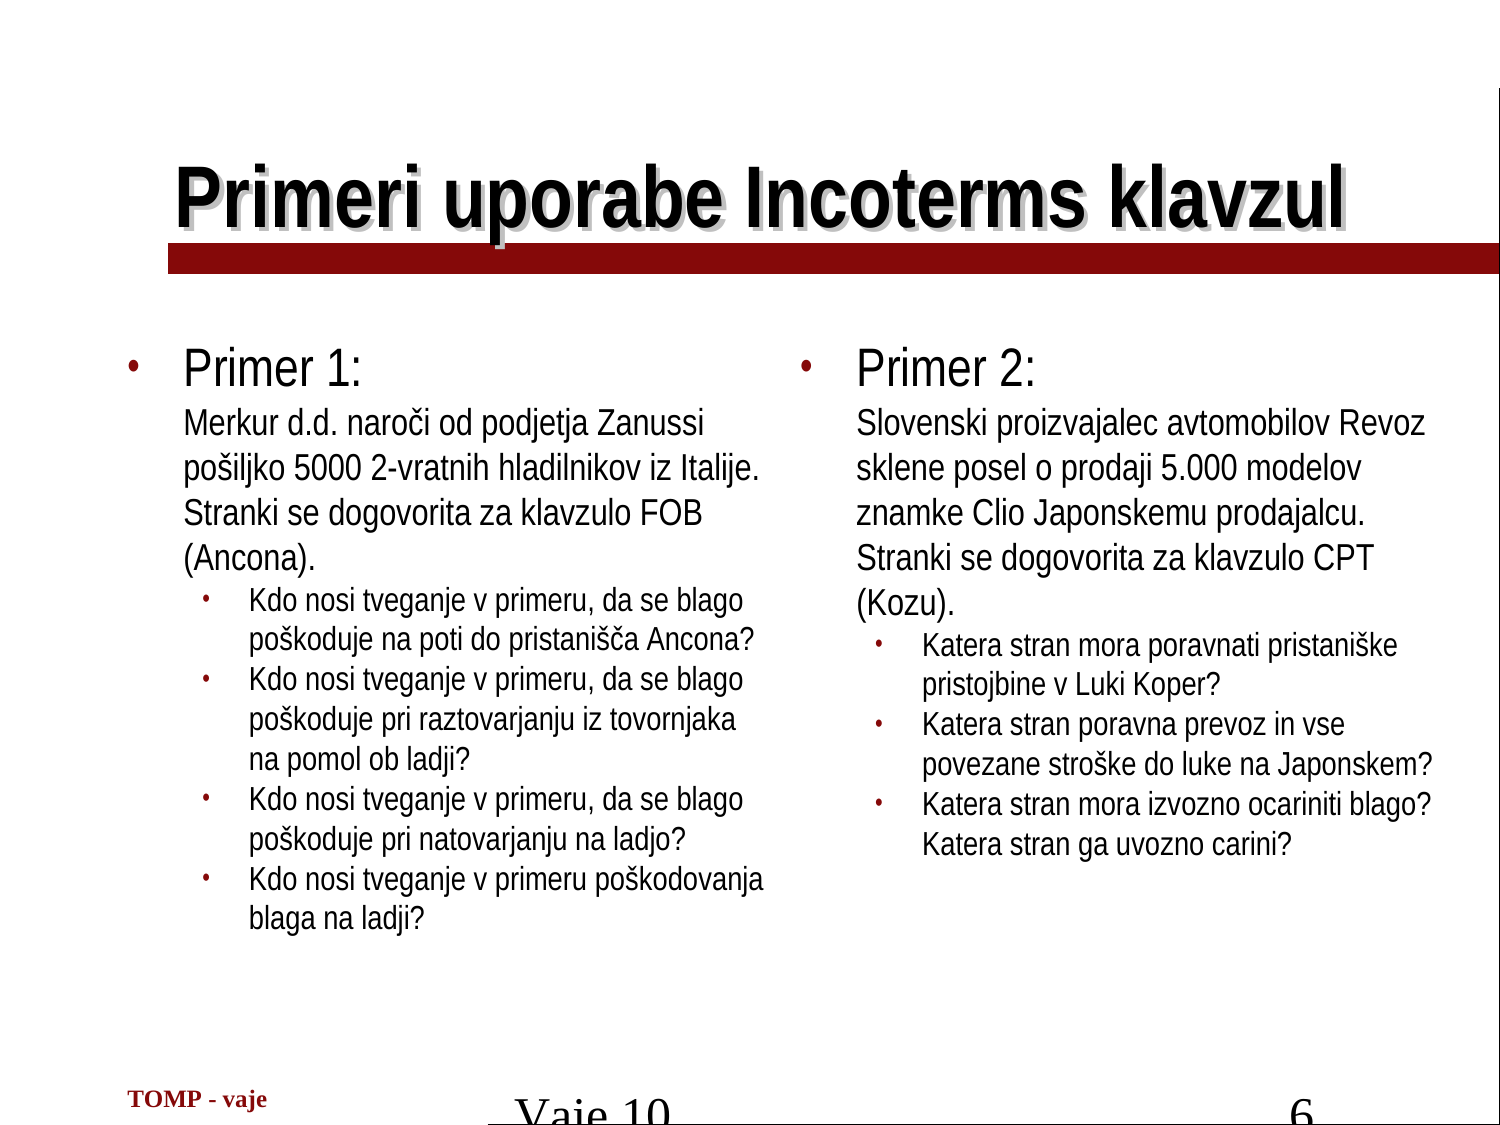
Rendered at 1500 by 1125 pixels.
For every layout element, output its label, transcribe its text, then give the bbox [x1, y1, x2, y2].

text_box Primer 2: Slovenski proizvajalec avtomobilov Revoz sklene posel o prodaji 5.000 modelov znamke Clio Japonskemu prodajalcu. Stranki se dogovorita za klavzulo CPT (Kozu). Katera stran mora poravnati pristaniške pristojbine v Luki Koper? Katera stran poravna prevoz in vse povezane stroške do luke na Japonskem? Katera stran mora izvozno ocariniti blago? Katera stran ga uvozno carini? [785, 324, 1459, 1000]
list Primer 1: Merkur d.d. naroči od podjetja Zanussi pošiljko 5000 2-vratnih hladilnikov iz Italije. Stranki se dogovorita za klavzulo FOB (Ancona). Kdo nosi tveganje v primeru, da se blago poškoduje na poti do pristanišča Ancona? Kdo nosi tveganje v primeru, da se blago poškoduje pri raztovarjanju iz tovornjaka na pomol ob ladji? Kdo nosi tveganje v primeru, da se blago poškoduje pri natovarjanju na ladjo? Kdo nosi tveganje v primeru poškodovanja blaga na ladji? [112, 324, 786, 1001]
title Primeri uporabe Incoterms klavzul [160, 117, 1436, 268]
